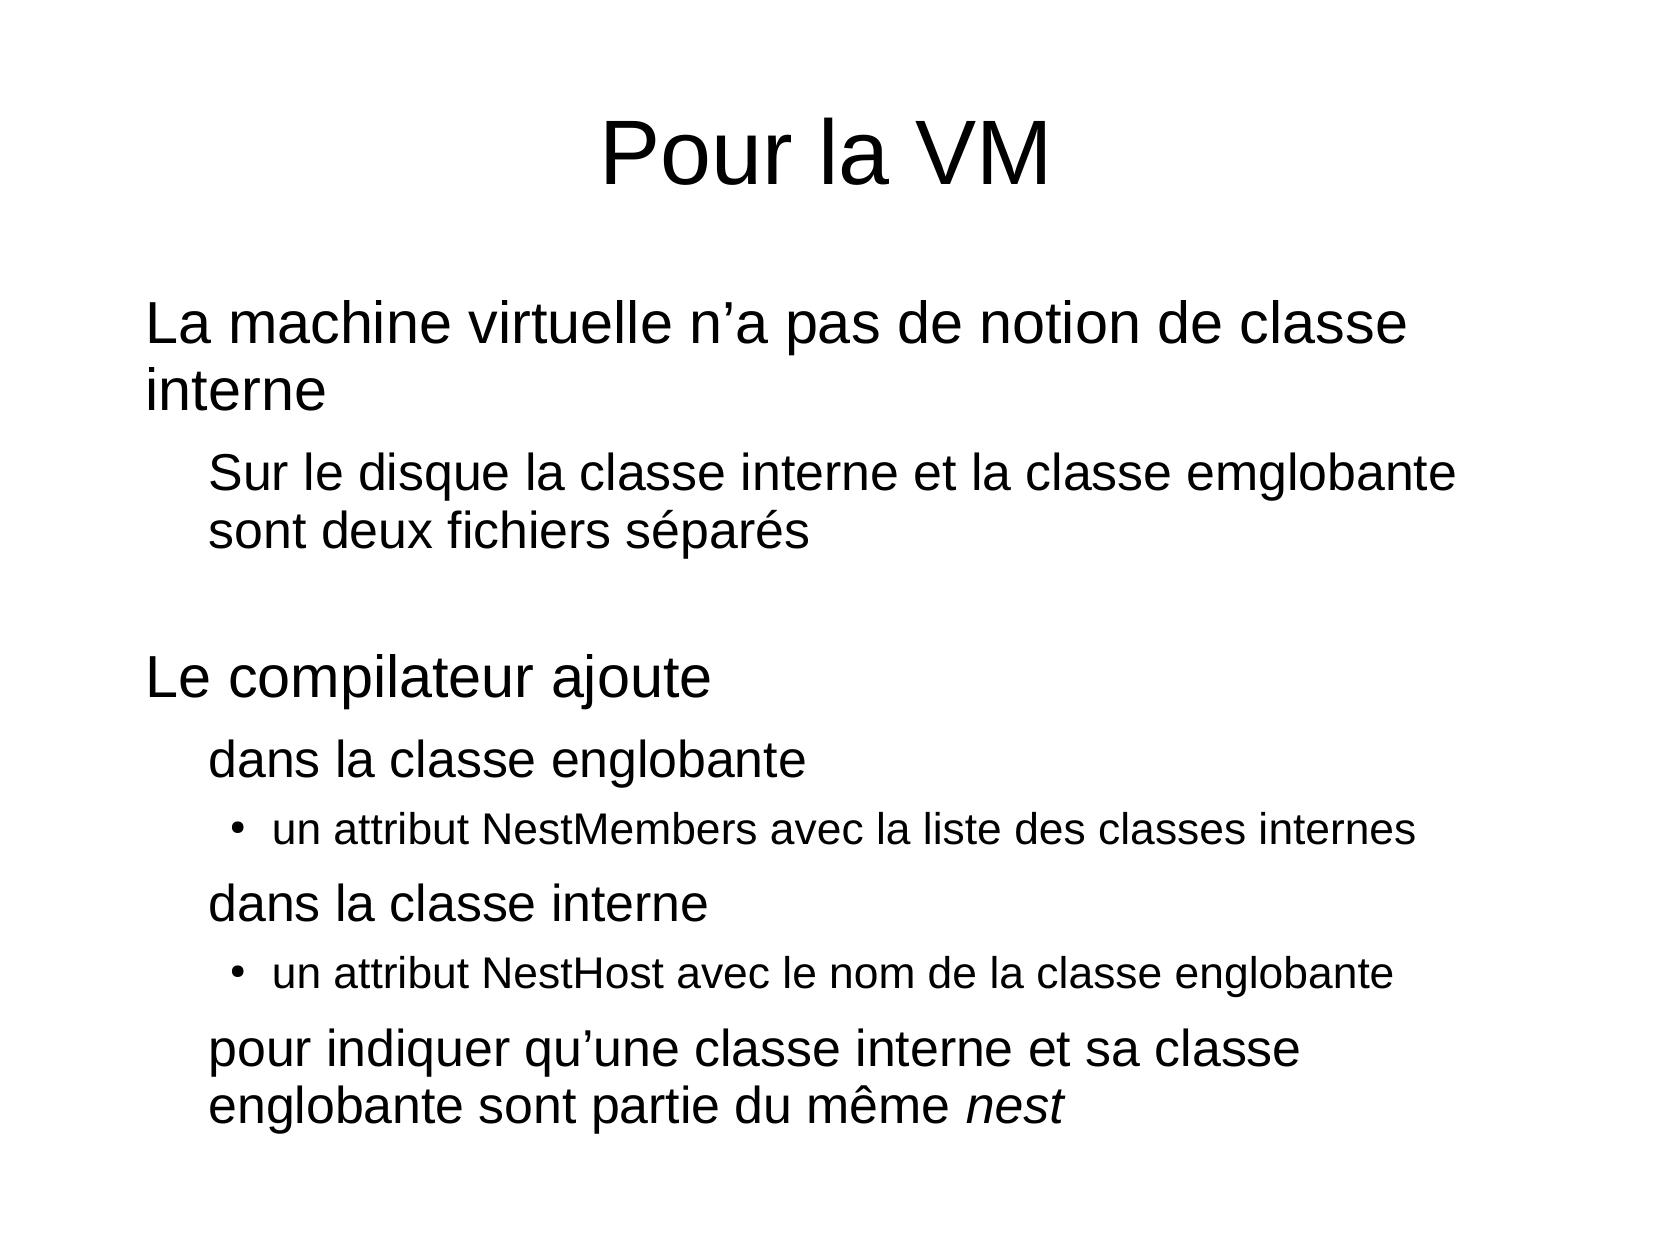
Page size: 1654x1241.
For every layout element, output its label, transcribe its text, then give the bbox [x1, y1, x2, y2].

list La machine virtuelle n’a pas de notion de classe interne Sur le disque la classe interne et la classe emglobante sont deux fichiers séparés Le compilateur ajoute dans la classe englobante un attribut NestMembers avec la liste des classes internes dans la classe interne un attribut NestHost avec le nom de la classe englobante pour indiquer qu’une classe interne et sa classe englobante sont partie du même nest [82, 290, 1571, 1141]
title Pour la VM [82, 49, 1571, 257]
